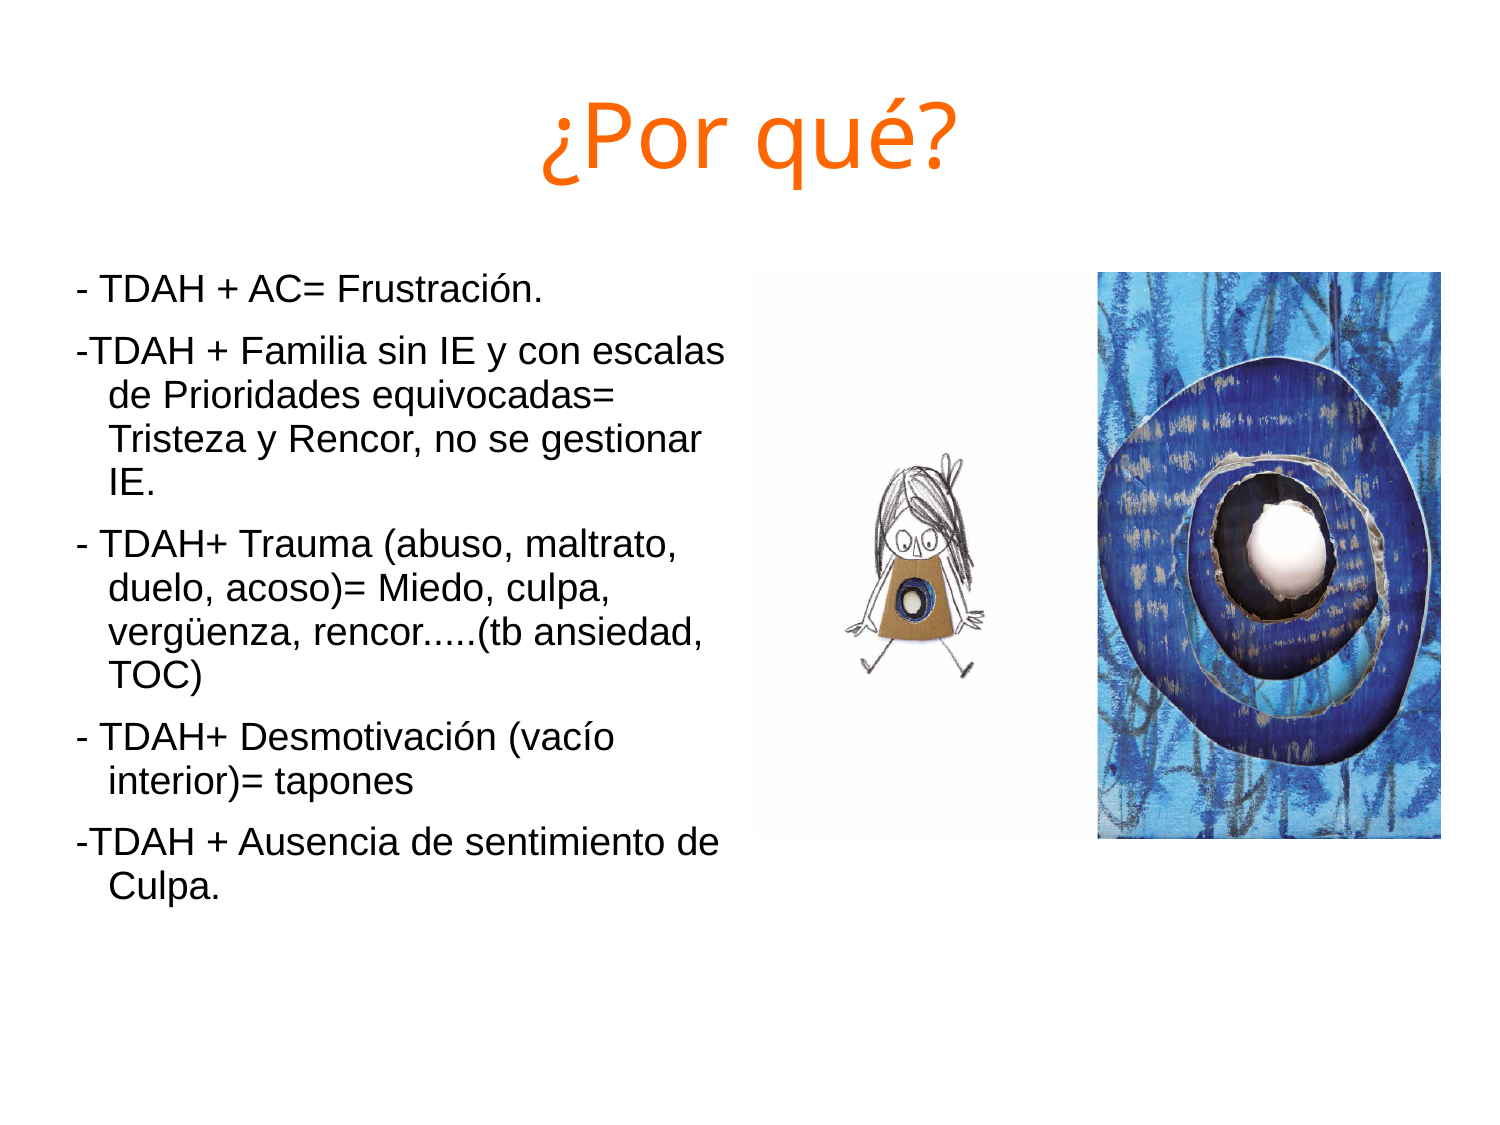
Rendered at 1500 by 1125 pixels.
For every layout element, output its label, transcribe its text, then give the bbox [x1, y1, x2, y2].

title ¿Por qué? [74, 44, 1425, 232]
list - TDAH + AC= Frustración. -TDAH + Familia sin IE y con escalas de Prioridades equivocadas= Tristeza y Rencor, no se gestionar IE. - TDAH+ Trauma (abuso, maltrato, duelo, acoso)= Miedo, culpa, vergüenza, rencor.....(tb ansiedad, TOC) - TDAH+ Desmotivación (vacío interior)= tapones -TDAH + Ausencia de sentimiento de Culpa. [75, 263, 734, 915]
picture [753, 272, 1441, 839]
